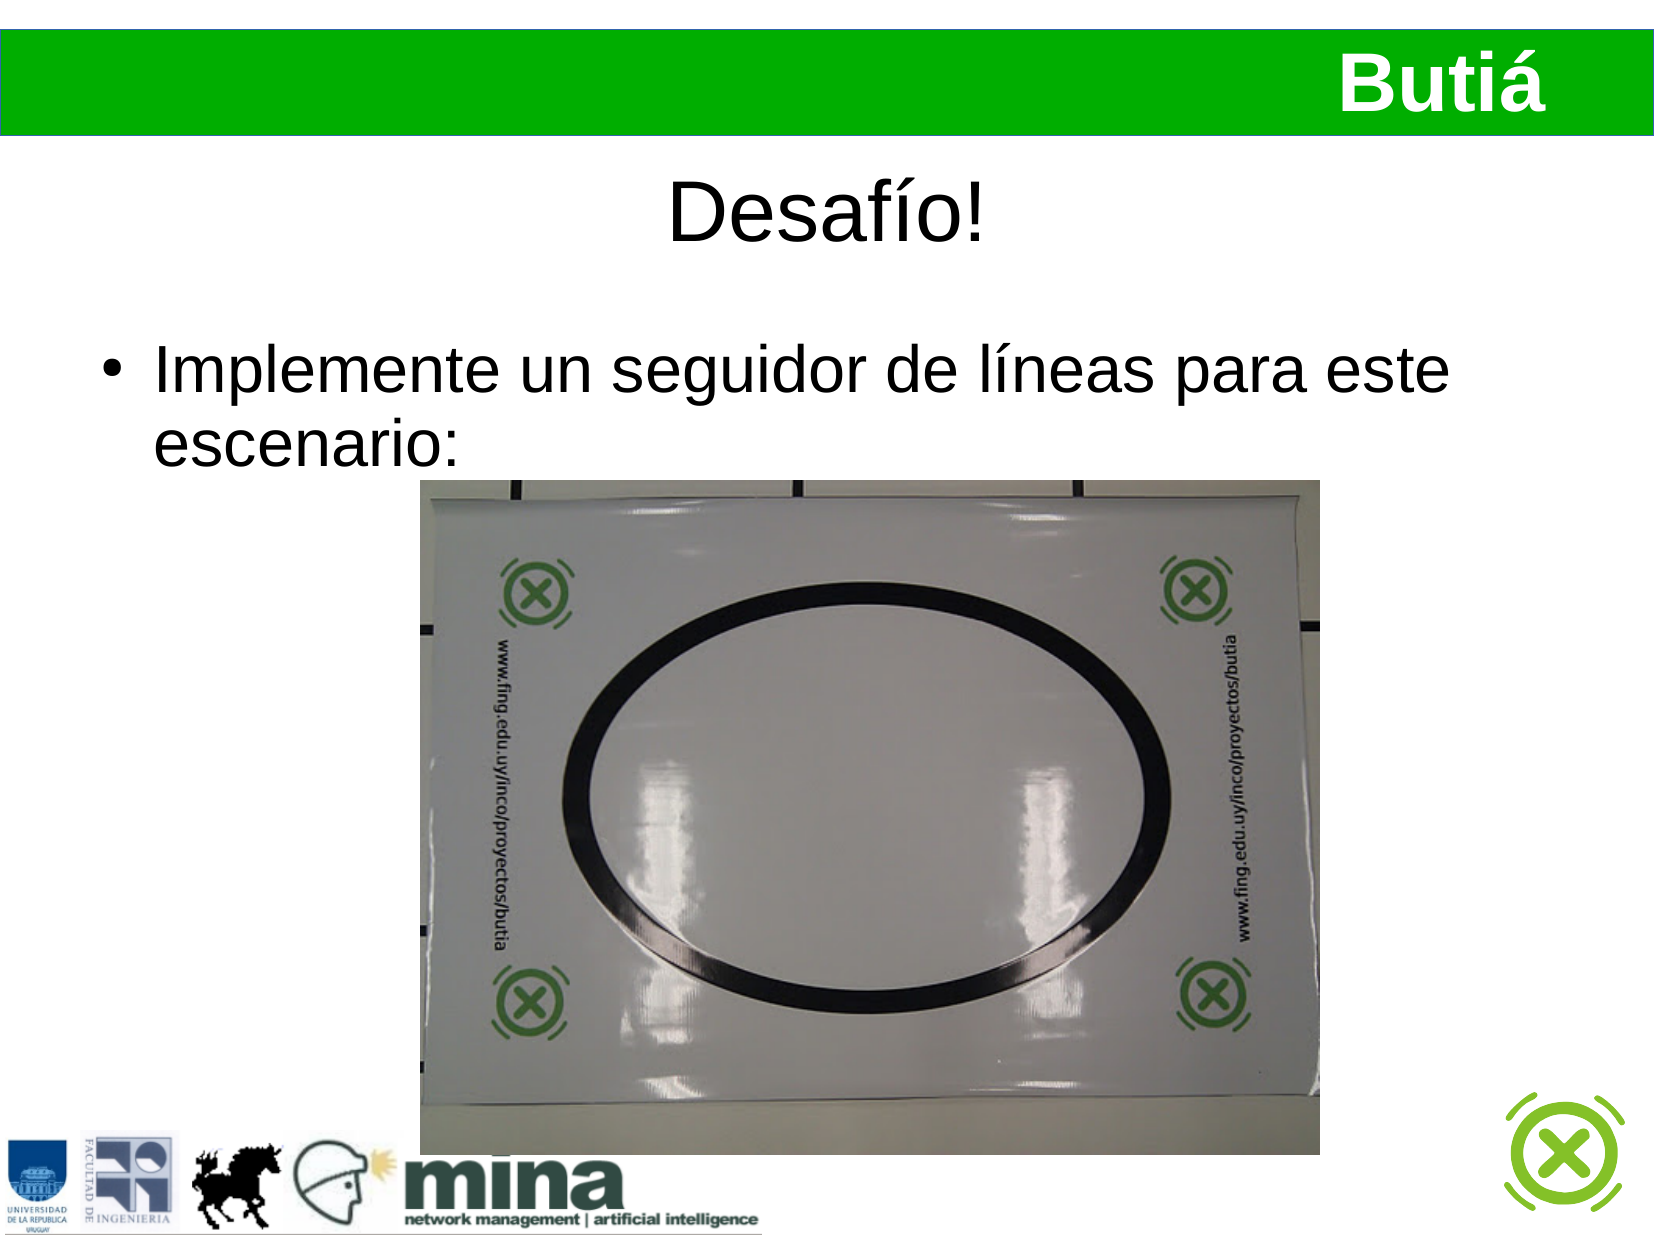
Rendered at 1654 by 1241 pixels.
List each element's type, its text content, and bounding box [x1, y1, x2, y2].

picture [5, 480, 1320, 1235]
list Implemente un seguidor de líneas para este escenario: [82, 331, 1571, 1051]
title Desafío! [82, 108, 1571, 316]
picture [1504, 1092, 1625, 1212]
